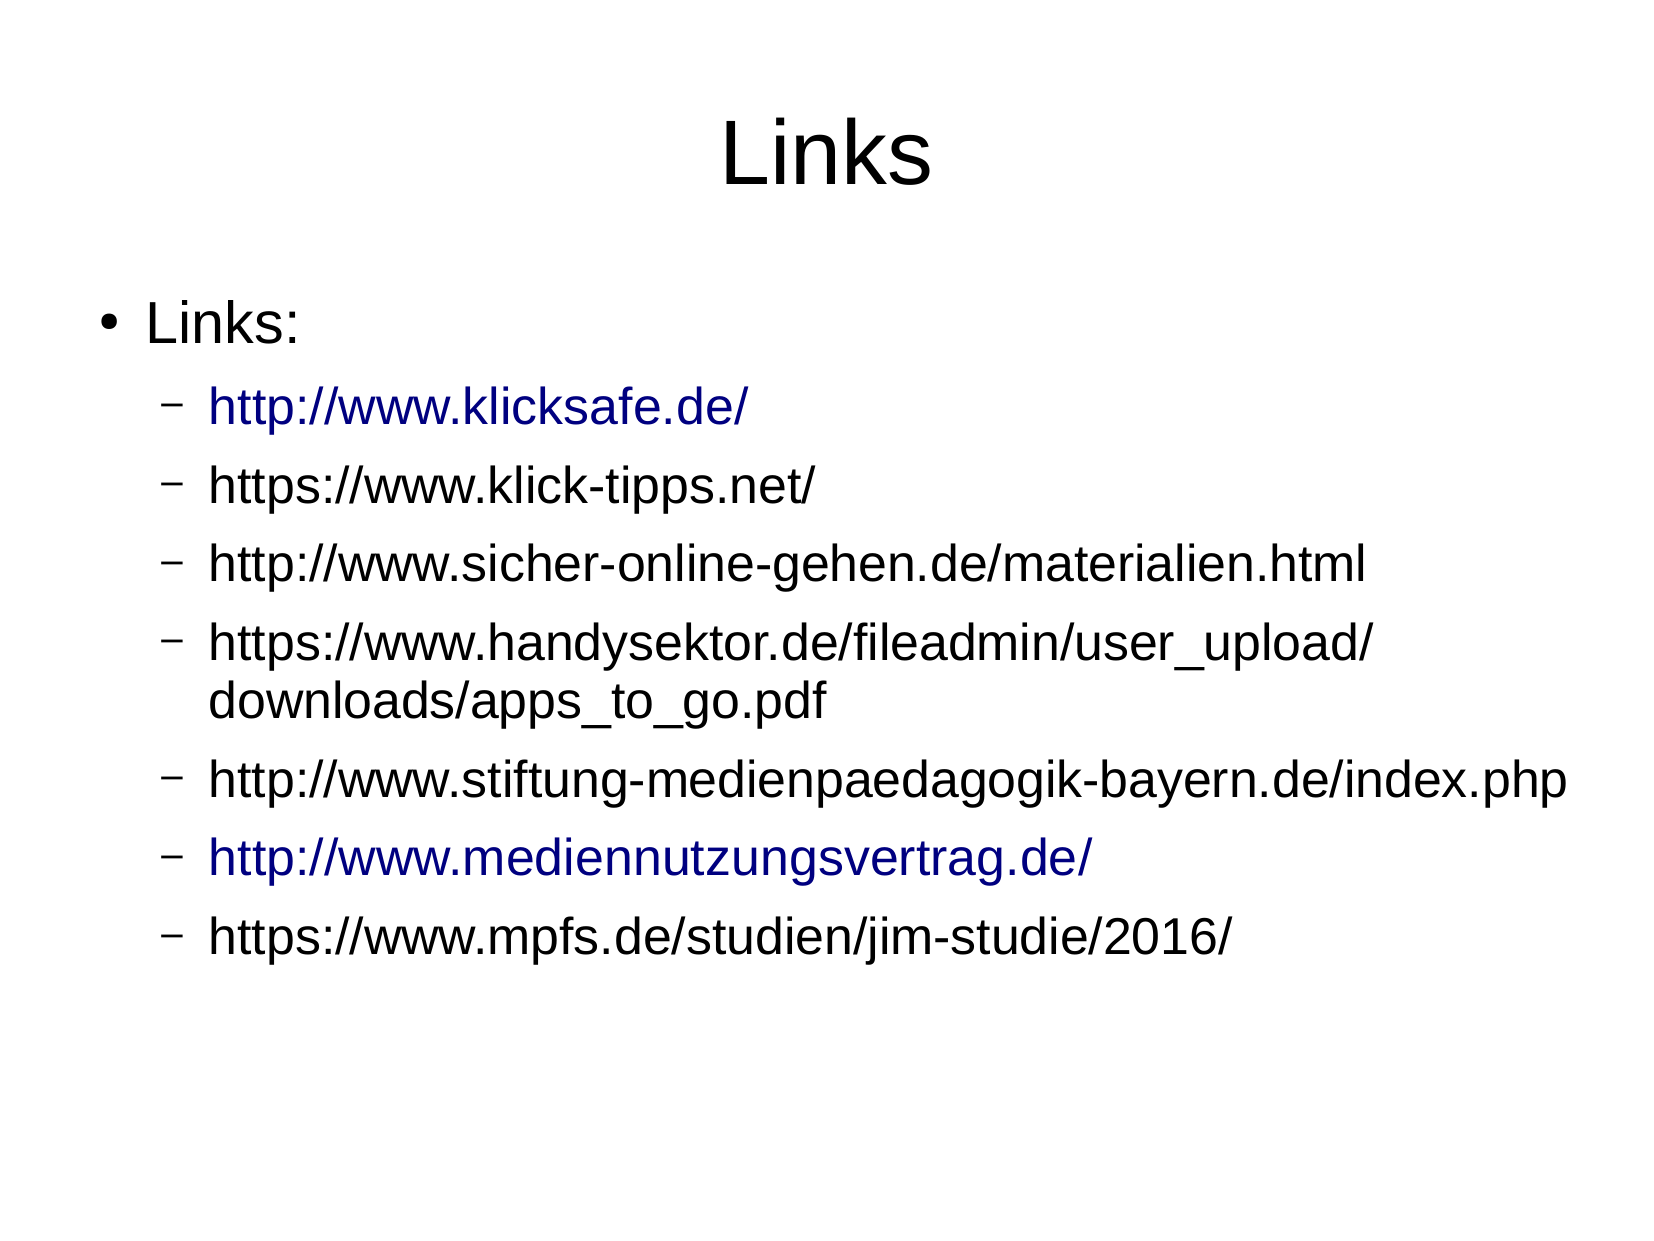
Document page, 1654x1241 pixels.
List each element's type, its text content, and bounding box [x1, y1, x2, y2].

title Links [82, 49, 1571, 257]
list Links: http://www.klicksafe.de/ https://www.klick-tipps.net/ http://www.sicher-online-gehen.de/materialien.html https://www.handysektor.de/fileadmin/user_upload/downloads/apps_to_go.pdf http://www.stiftung-medienpaedagogik-bayern.de/index.php http://www.mediennutzungsvertrag.de/ https://www.mpfs.de/studien/jim-studie/2016/ [82, 290, 1571, 1010]
